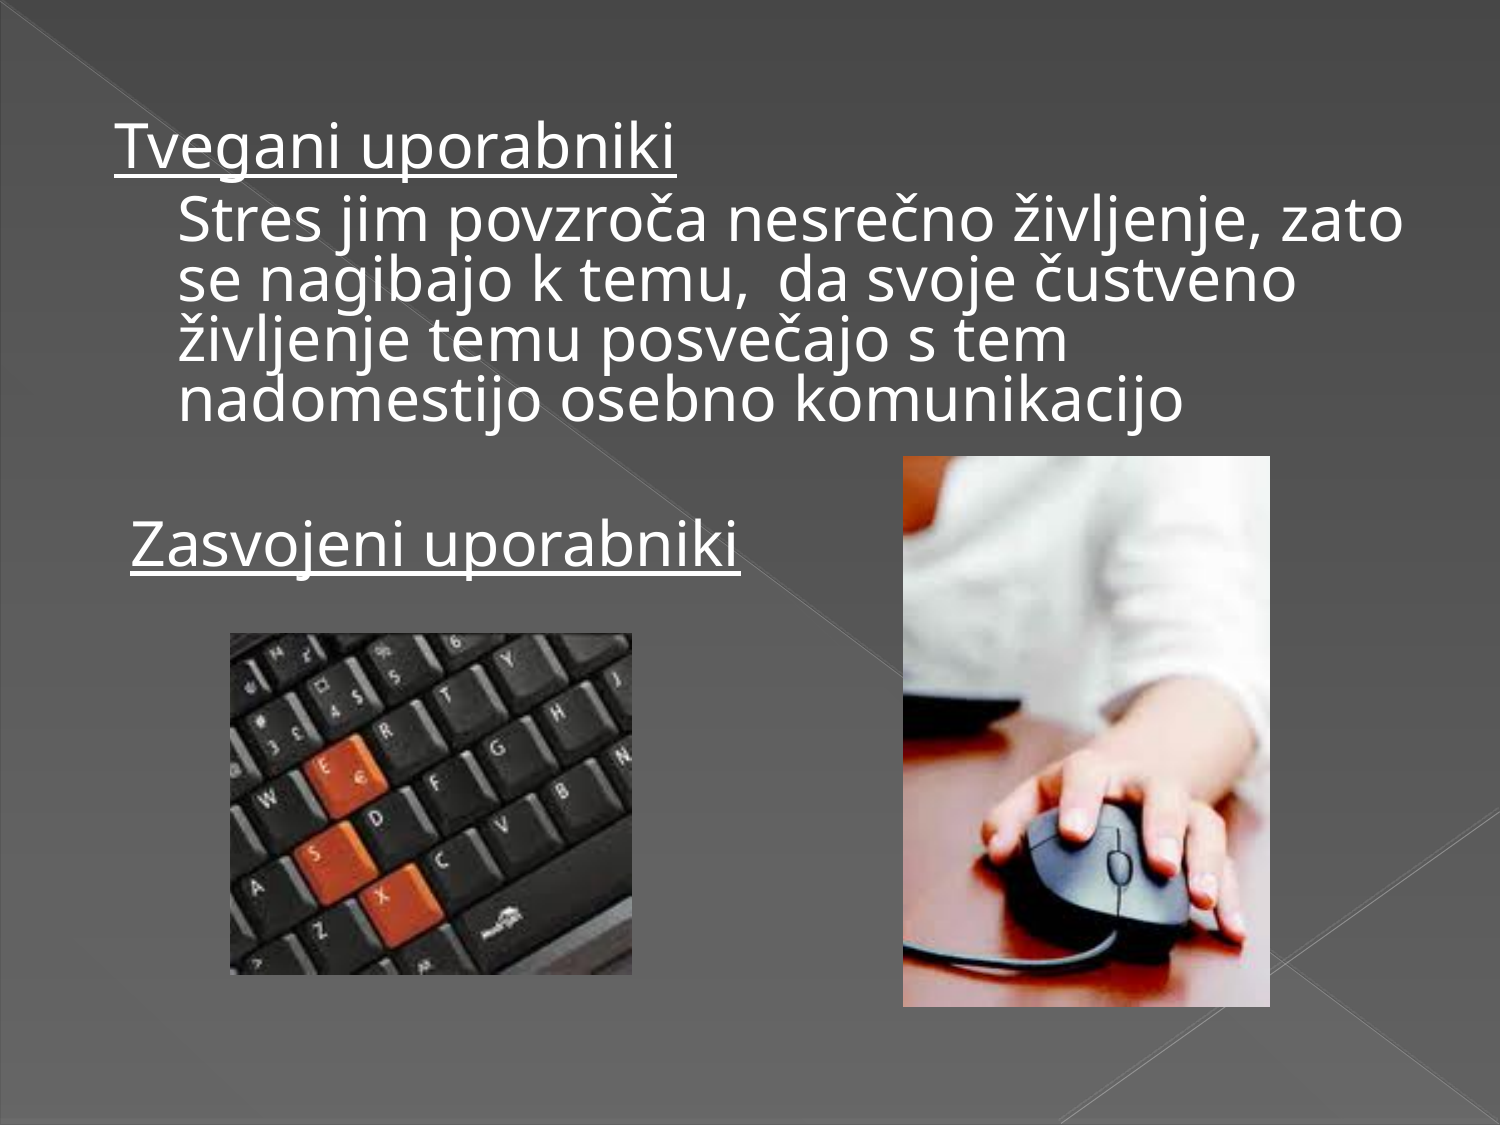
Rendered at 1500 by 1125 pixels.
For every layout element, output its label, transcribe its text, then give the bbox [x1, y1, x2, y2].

list Tvegani uporabniki Stres jim povzroča nesrečno življenje, zato se nagibajo k temu, da svoje čustveno življenje temu posvečajo s tem nadomestijo osebno komunikacijo Zasvojeni uporabniki [88, 113, 1439, 864]
picture [230, 633, 632, 975]
picture [903, 456, 1270, 1007]
